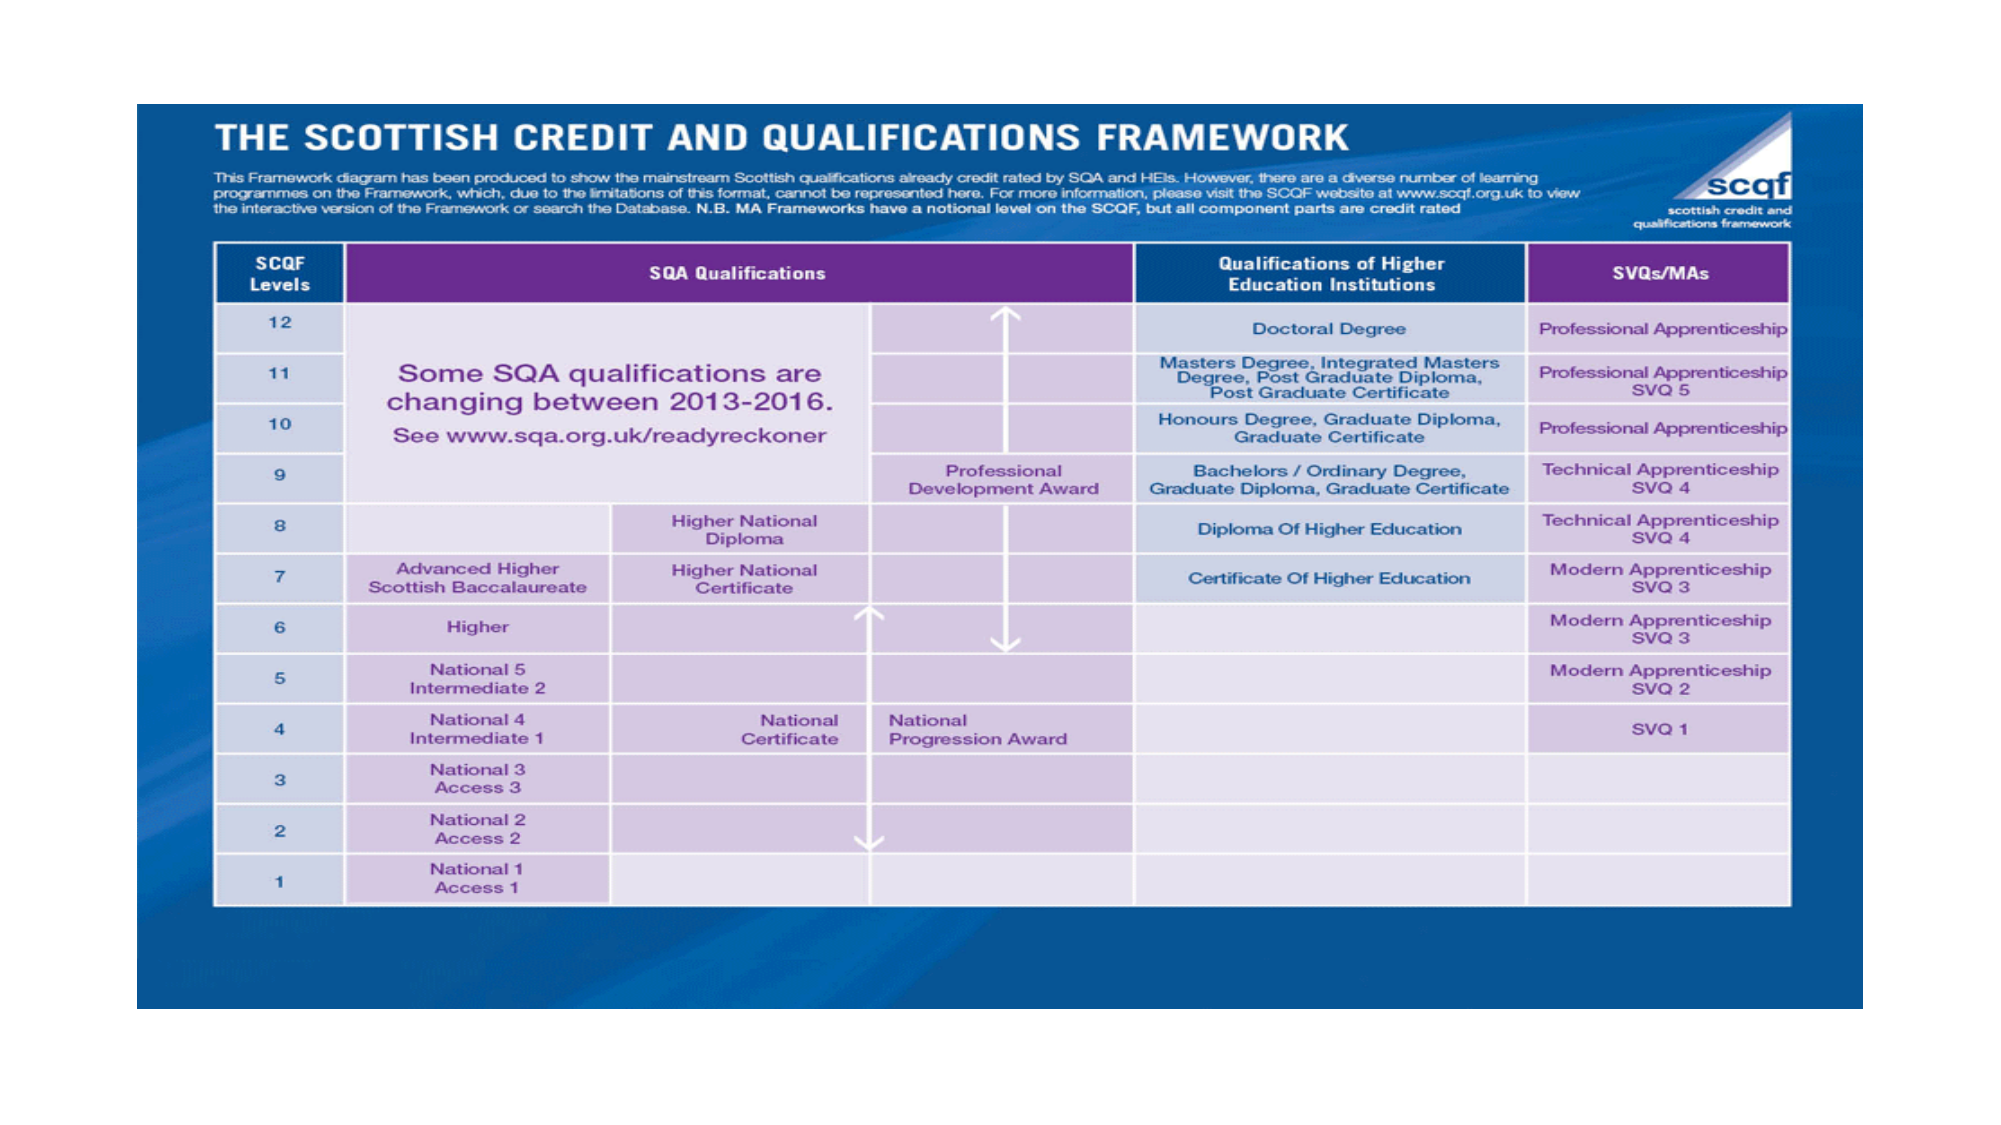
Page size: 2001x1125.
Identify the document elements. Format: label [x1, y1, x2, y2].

picture [137, 104, 1863, 1009]
